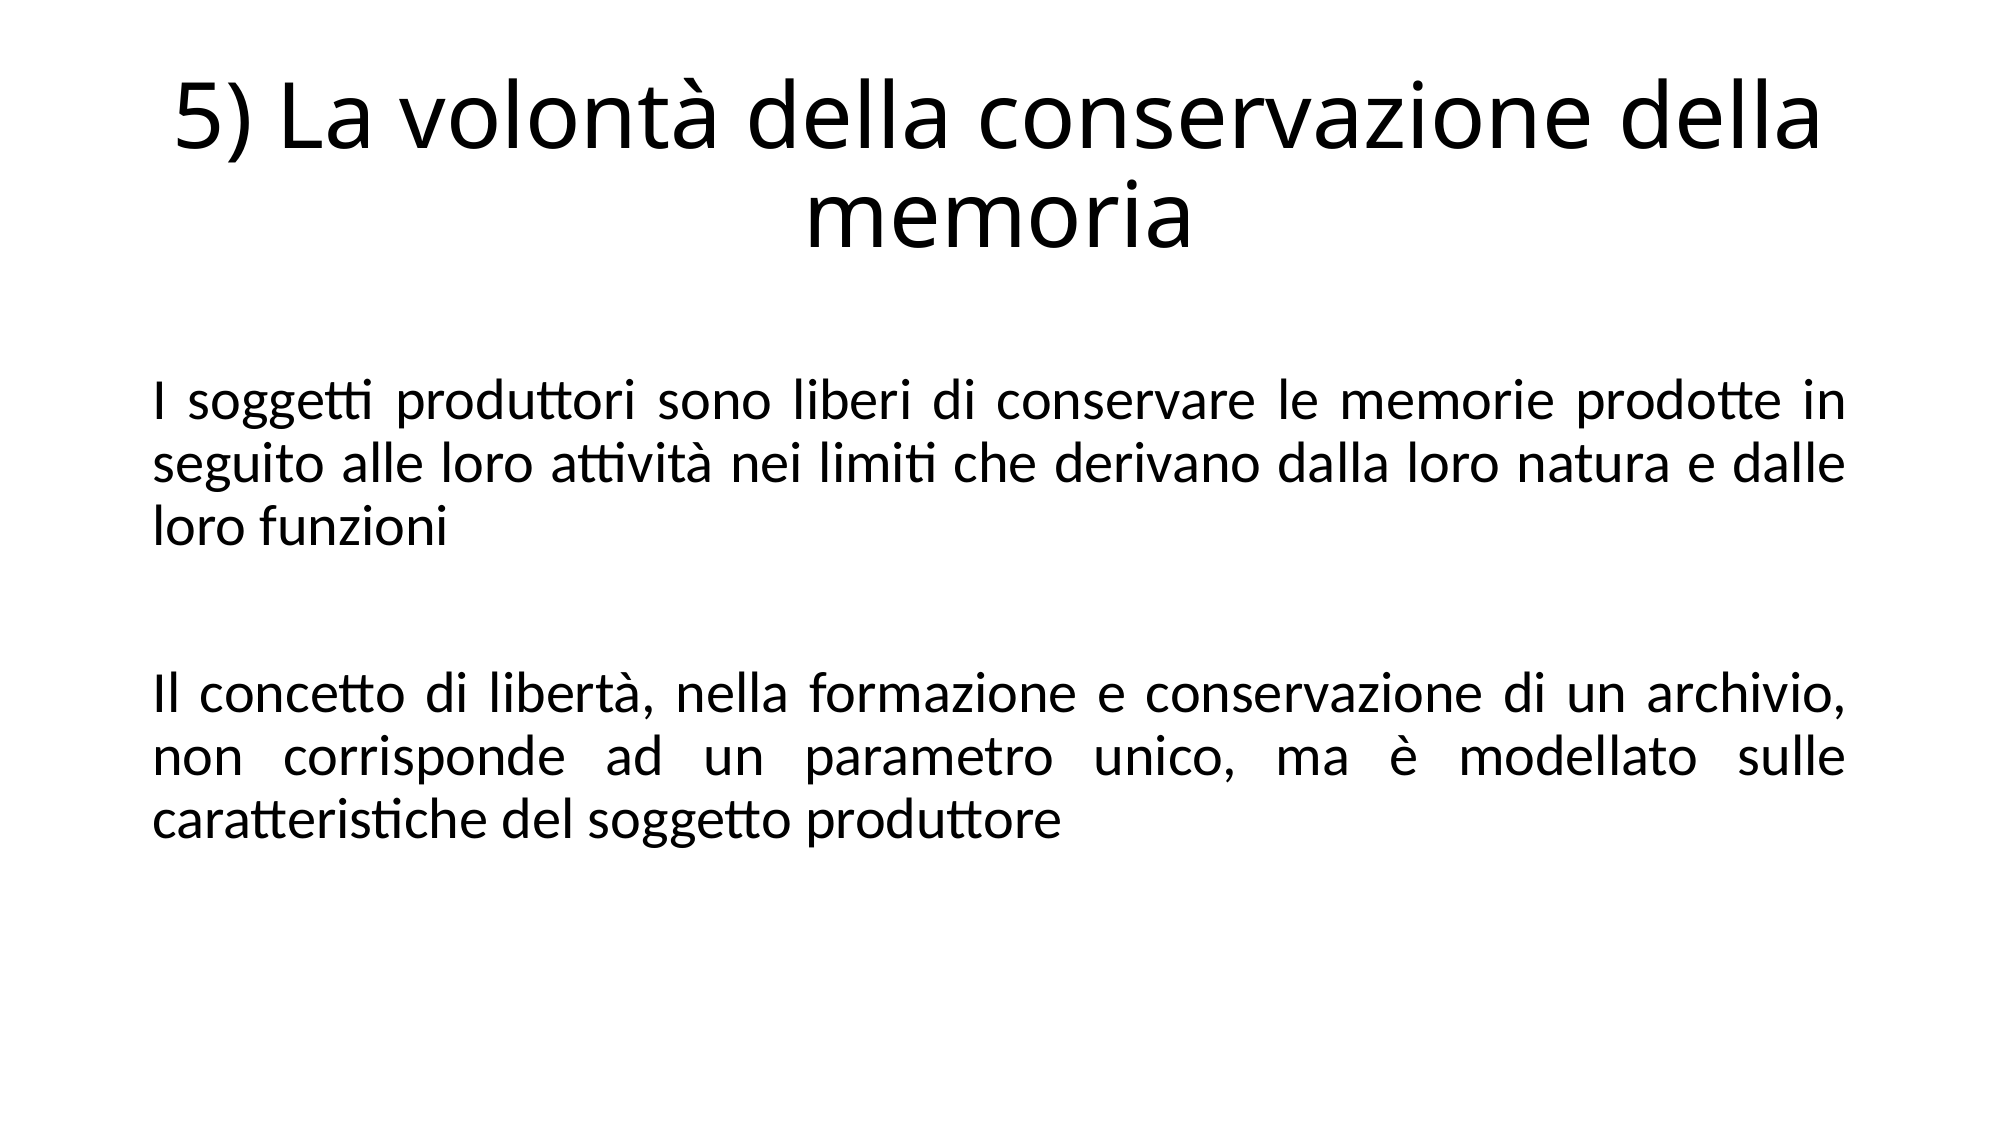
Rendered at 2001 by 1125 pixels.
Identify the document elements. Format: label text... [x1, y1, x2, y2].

list I soggetti produttori sono liberi di conservare le memorie prodotte in seguito alle loro attività nei limiti che derivano dalla loro natura e dalle loro funzioni Il concetto di libertà, nella formazione e conservazione di un archivio, non corrisponde ad un parametro unico, ma è modellato sulle caratteristiche del soggetto produttore [137, 361, 1863, 1014]
title 5) La volontà della conservazione della memoria [137, 59, 1863, 278]
